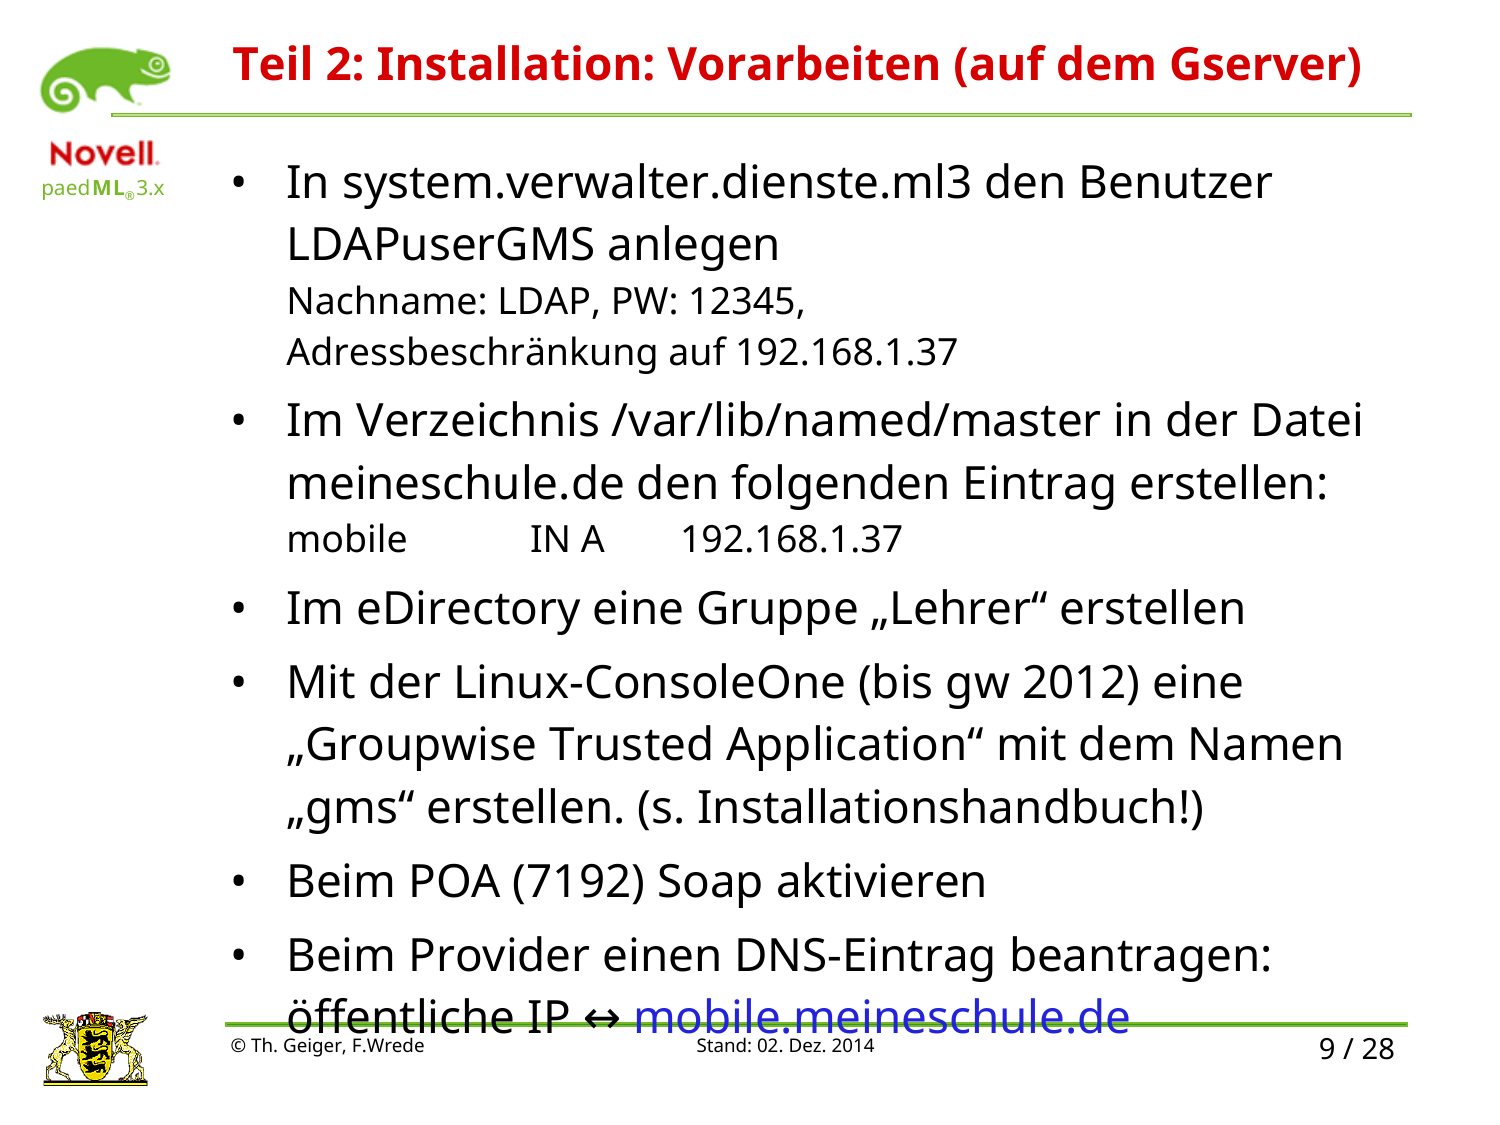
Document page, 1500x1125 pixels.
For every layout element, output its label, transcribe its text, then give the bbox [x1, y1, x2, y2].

list In system.verwalter.dienste.ml3 den Benutzer LDAPuserGMS anlegen Nachname: LDAP, PW: 12345, Adressbeschränkung auf 192.168.1.37 Im Verzeichnis /var/lib/named/master in der Datei meineschule.de den folgenden Eintrag erstellen: mobile IN A 192.168.1.37 Im eDirectory eine Gruppe „Lehrer“ erstellen Mit der Linux-ConsoleOne (bis gw 2012) eine „Groupwise Trusted Application“ mit dem Namen „gms“ erstellen. (s. Installationshandbuch!) Beim POA (7192) Soap aktivieren Beim Provider einen DNS-Eintrag beantragen: öffentliche IP ↔ mobile.meineschule.de [230, 149, 1388, 1006]
picture [26, 30, 184, 188]
title Teil 2: Installation: Vorarbeiten (auf dem Gserver) [232, 0, 1418, 126]
picture [41, 1011, 148, 1088]
